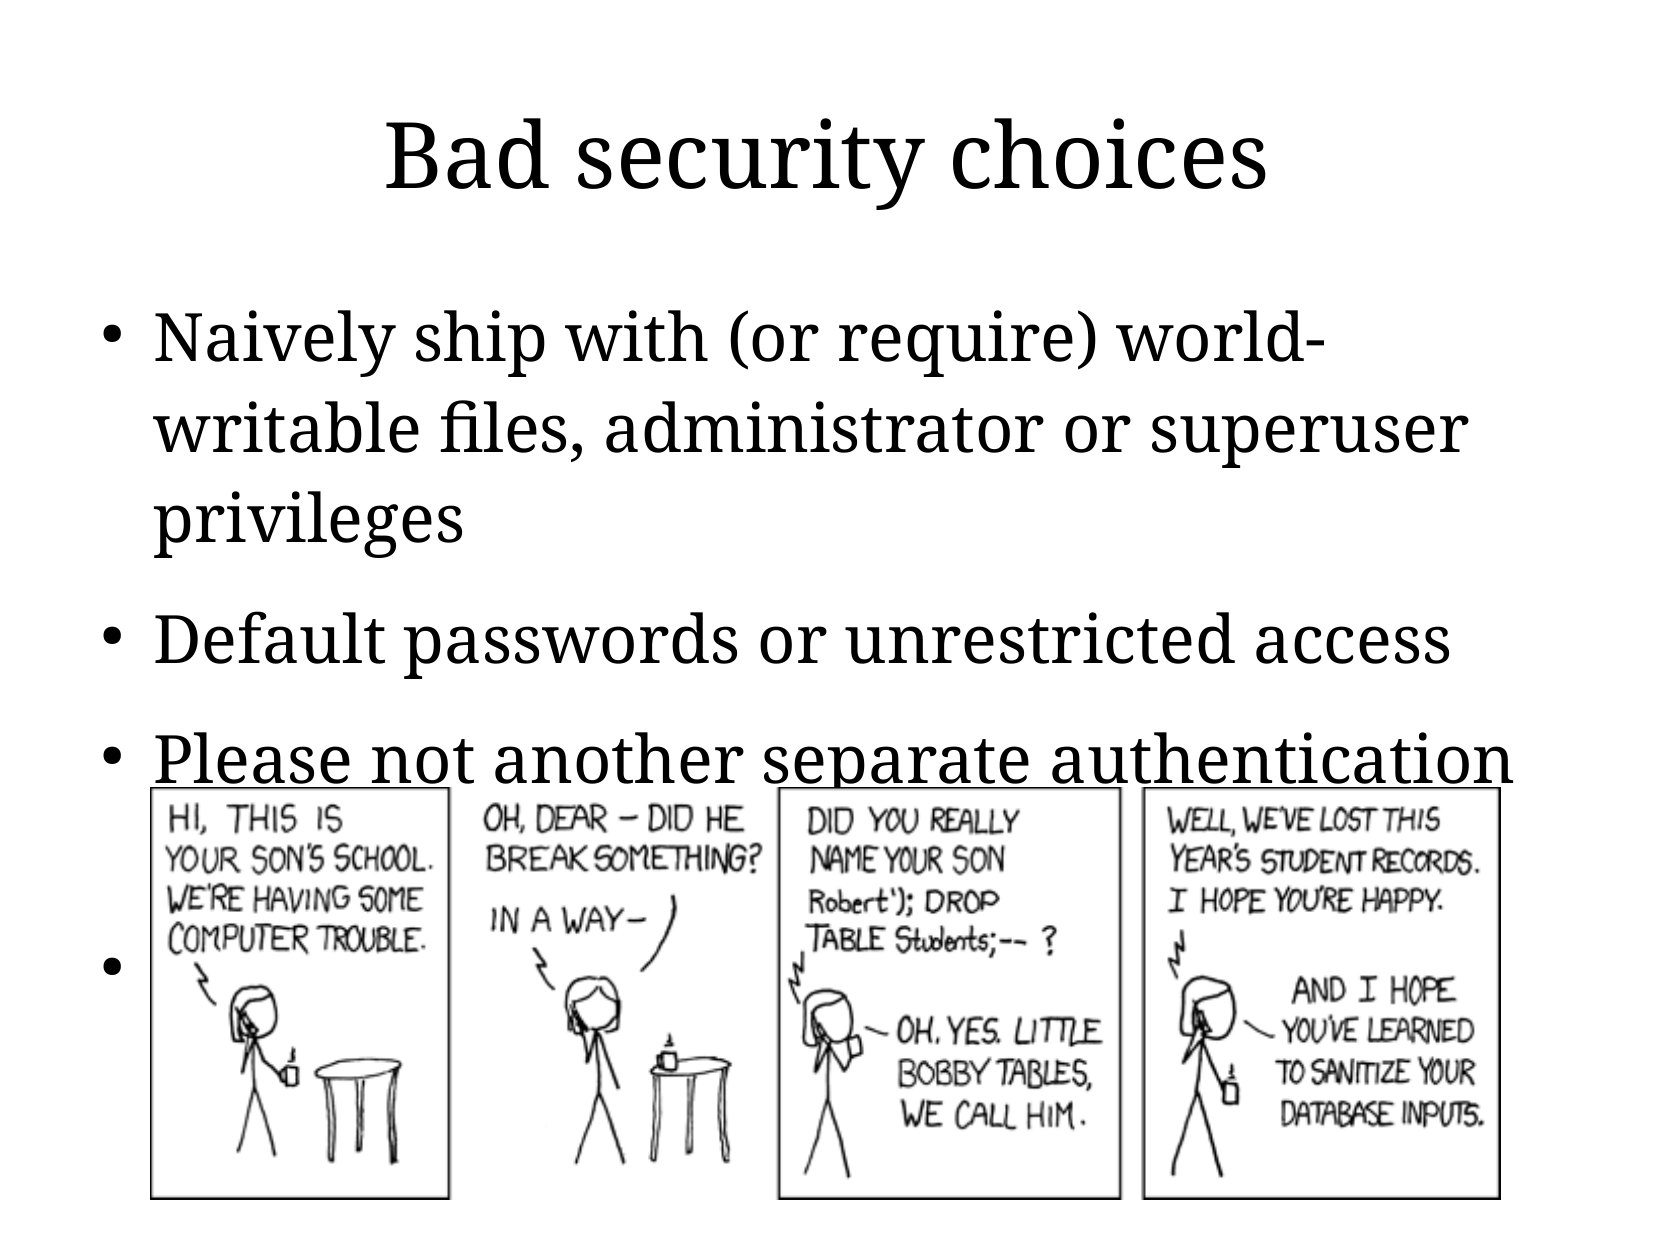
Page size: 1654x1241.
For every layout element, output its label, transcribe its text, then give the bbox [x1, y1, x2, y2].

title Bad security choices [82, 56, 1571, 250]
picture [150, 787, 1501, 1201]
list Naively ship with (or require) world-writable files, administrator or superuser privileges Default passwords or unrestricted access Please not another separate authentication database Poor input validation leading to security exploits [82, 290, 1571, 1109]
